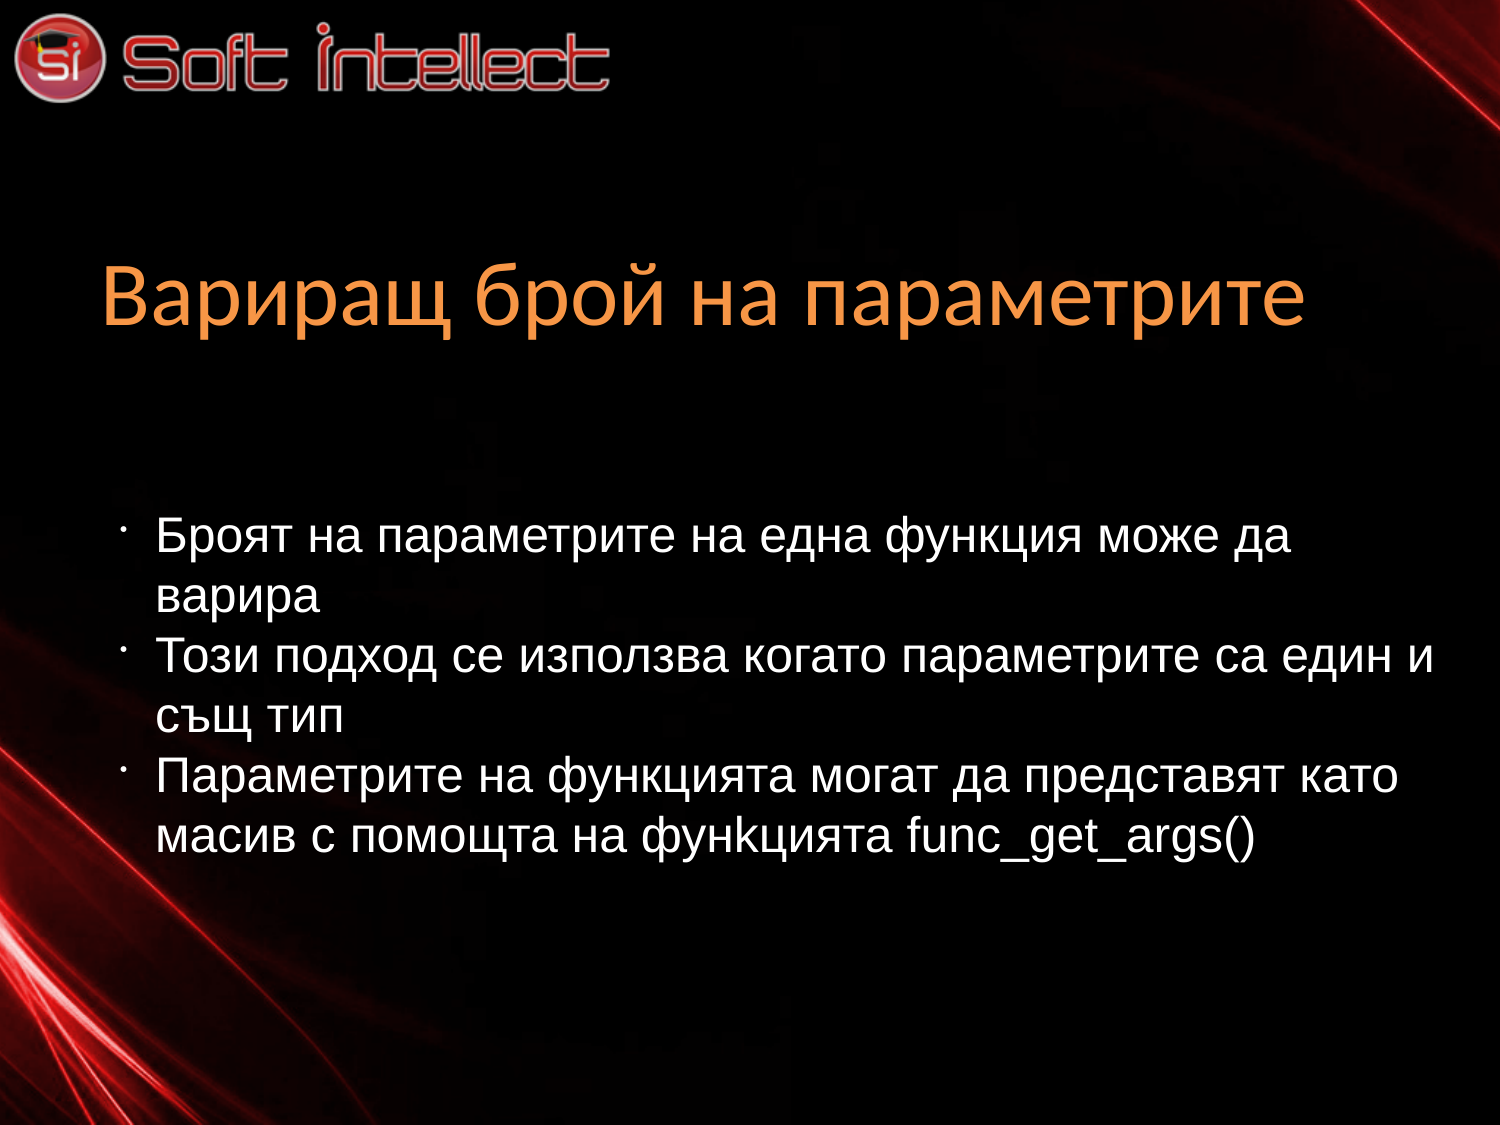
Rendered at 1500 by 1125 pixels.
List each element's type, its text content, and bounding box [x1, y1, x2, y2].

picture [0, 0, 1500, 1125]
text_box Броят на параметрите на една функция може да варира Този подход се използва когато параметрите са един и същ тип Параметрите на функцията могат да представят като масив с помощта на фунkцията func_get_args() [104, 495, 1470, 825]
text_box Вариращ брой на параметрите [29, 195, 1380, 382]
